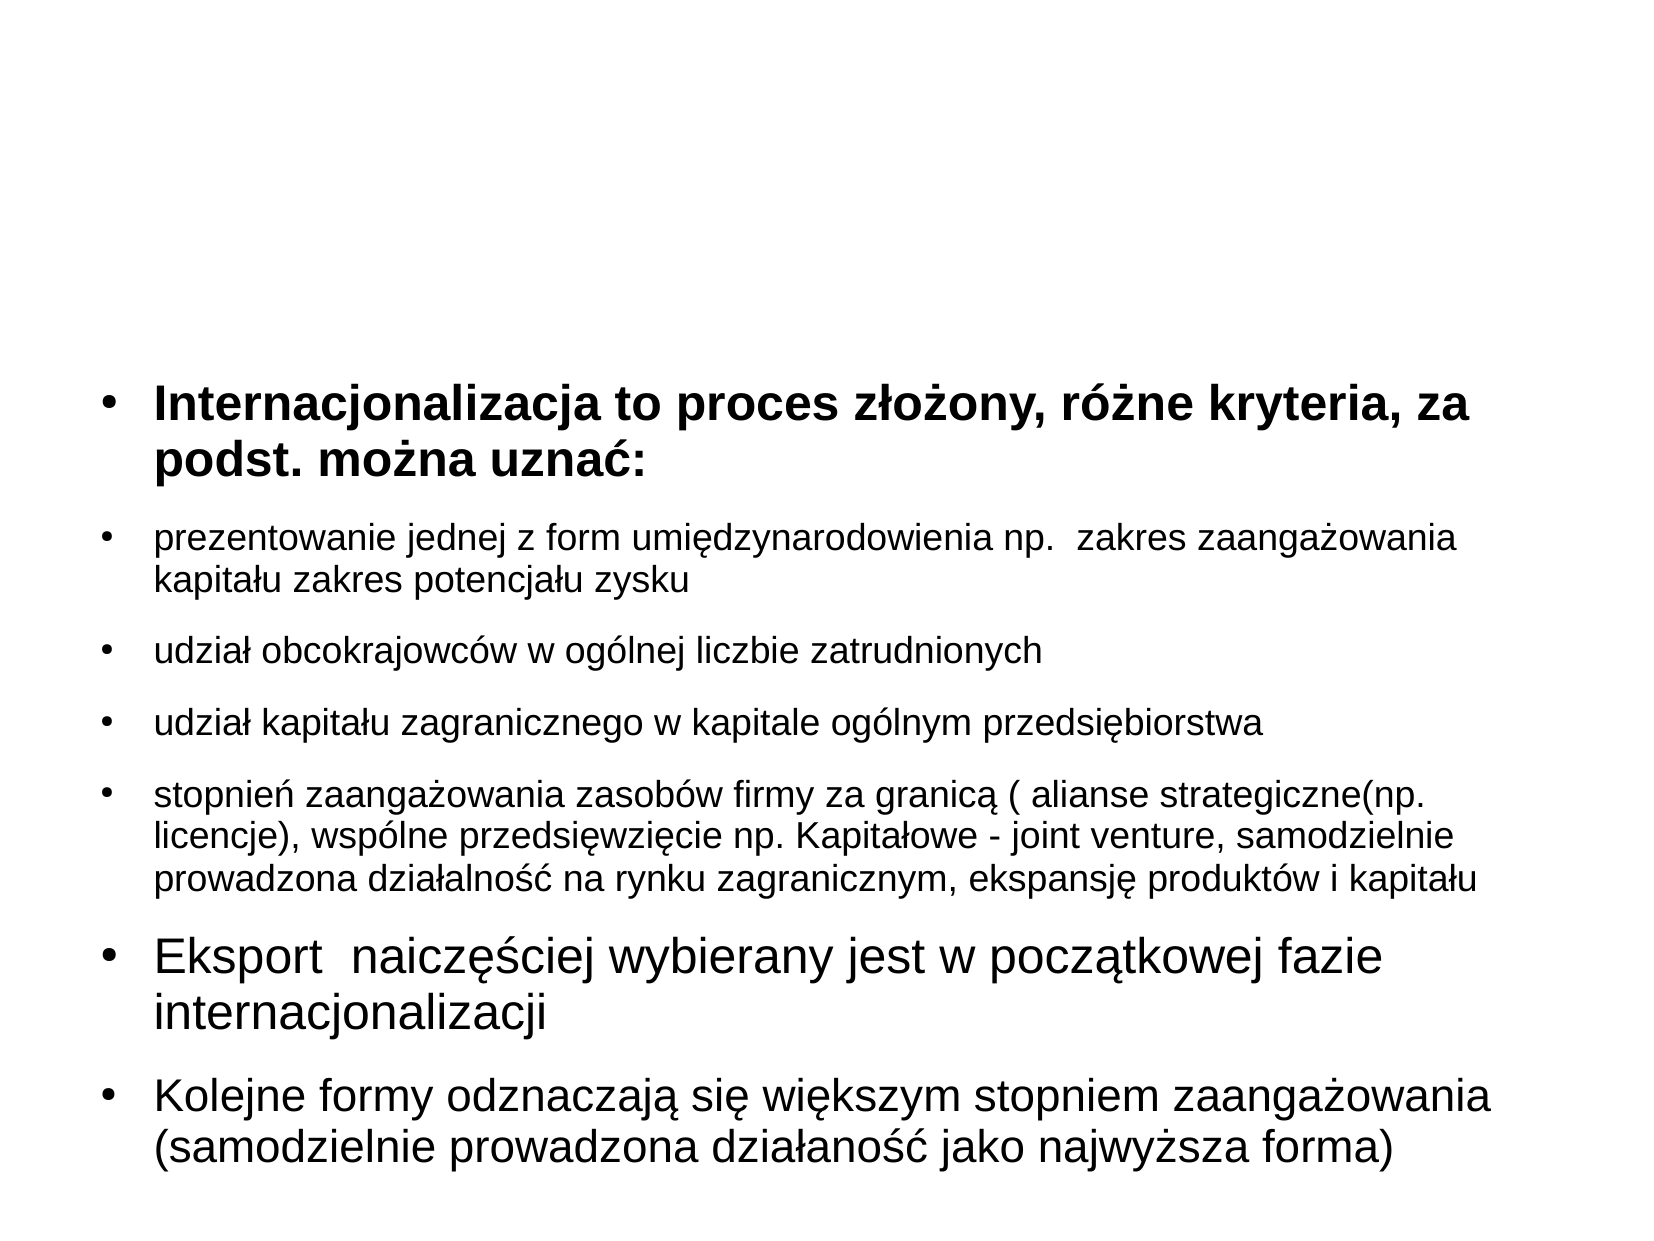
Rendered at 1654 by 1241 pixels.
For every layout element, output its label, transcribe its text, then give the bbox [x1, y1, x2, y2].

list Internacjonalizacja to proces złożony, różne kryteria, za podst. można uznać: prezentowanie jednej z form umiędzynarodowienia np. zakres zaangażowania kapitału zakres potencjału zysku udział obcokrajowców w ogólnej liczbie zatrudnionych udział kapitału zagranicznego w kapitale ogólnym przedsiębiorstwa stopnień zaangażowania zasobów firmy za granicą ( alianse strategiczne(np. licencje), wspólne przedsięwzięcie np. Kapitałowe - joint venture, samodzielnie prowadzona działalność na rynku zagranicznym, ekspansję produktów i kapitału Eksport naiczęściej wybierany jest w początkowej fazie internacjonalizacji Kolejne formy odznaczają się większym stopniem zaangażowania (samodzielnie prowadzona działaność jako najwyższa forma) [82, 290, 1571, 1240]
